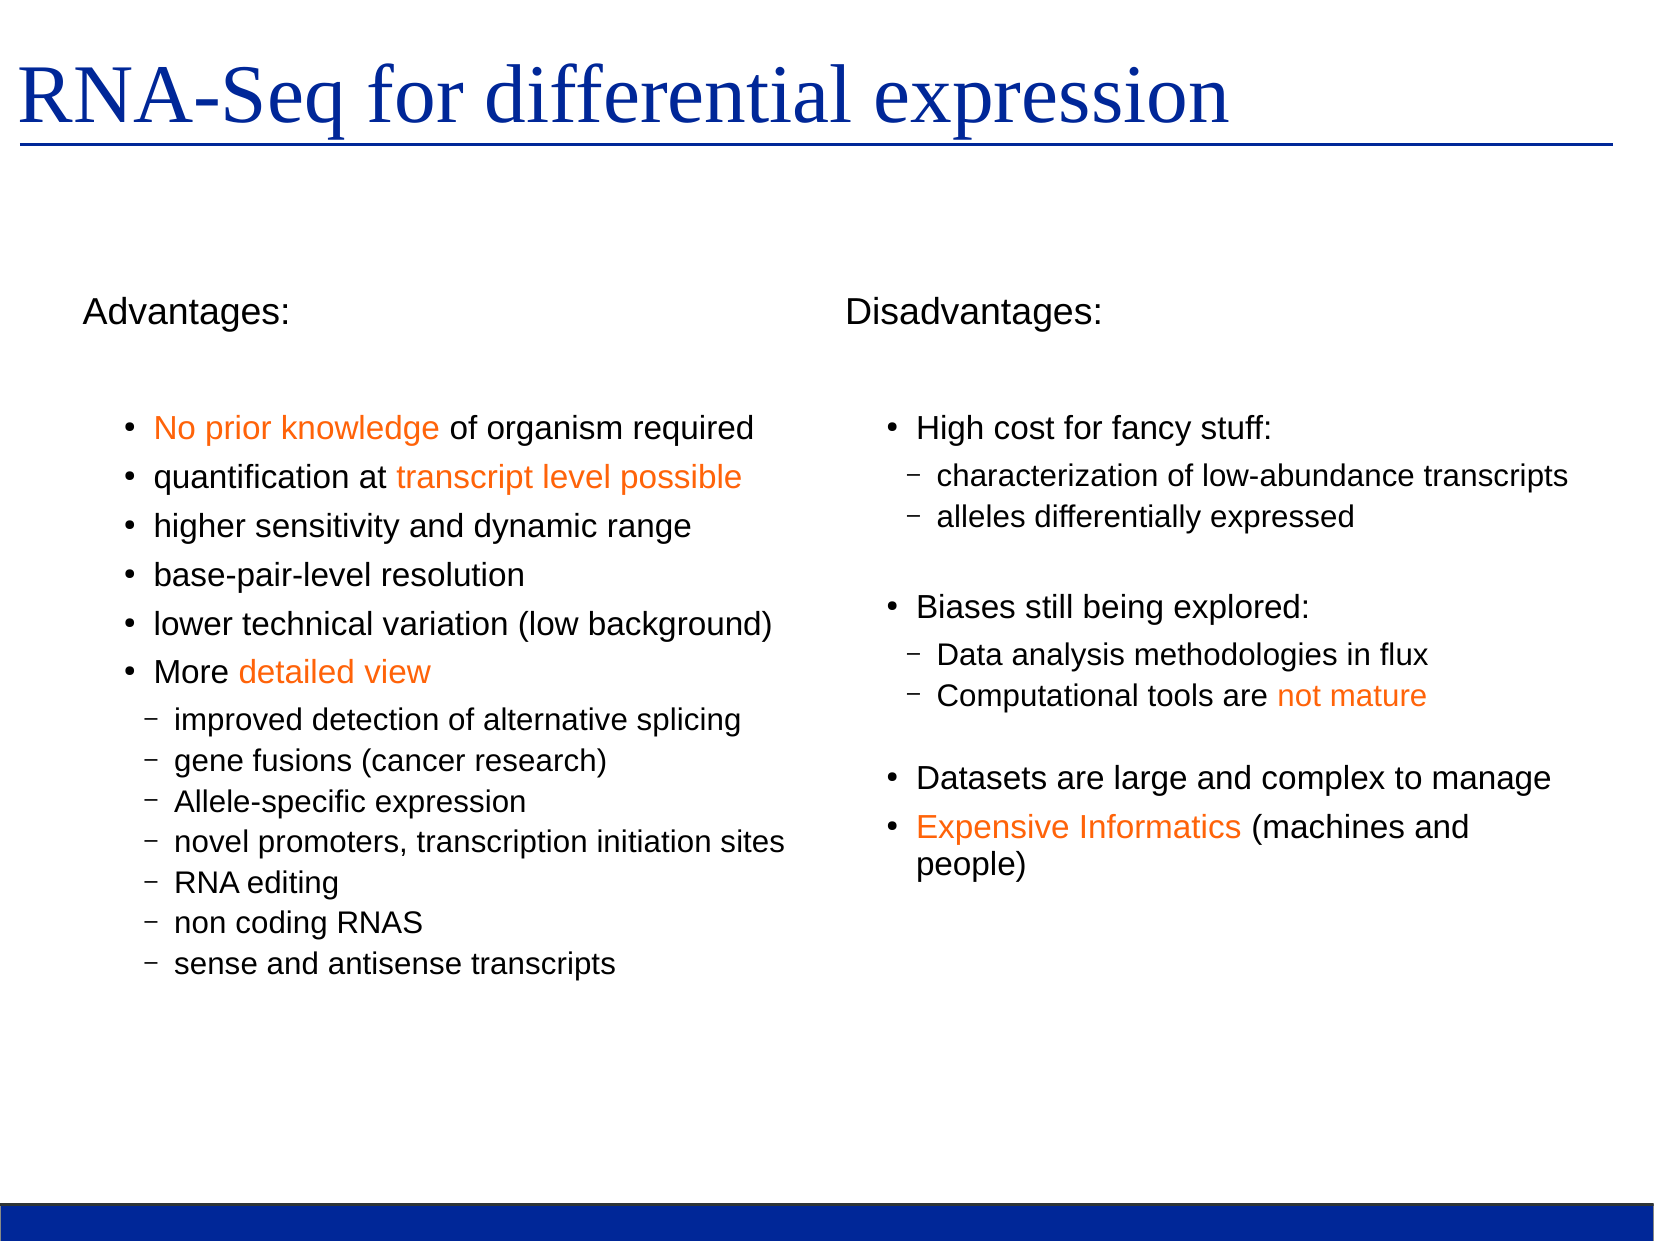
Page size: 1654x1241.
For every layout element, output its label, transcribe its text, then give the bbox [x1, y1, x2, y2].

title RNA-Seq for differential expression [17, 0, 1589, 198]
list Disadvantages: High cost for fancy stuff: characterization of low-abundance transcripts alleles differentially expressed Biases still being explored: Data analysis methodologies in flux Computational tools are not mature Datasets are large and complex to manage Expensive Informatics (machines and people) [845, 290, 1572, 1109]
list Advantages: No prior knowledge of organism required quantification at transcript level possible higher sensitivity and dynamic range base-pair-level resolution lower technical variation (low background) More detailed view improved detection of alternative splicing gene fusions (cancer research) Allele-specific expression novel promoters, transcription initiation sites RNA editing non coding RNAS sense and antisense transcripts [82, 290, 809, 1109]
